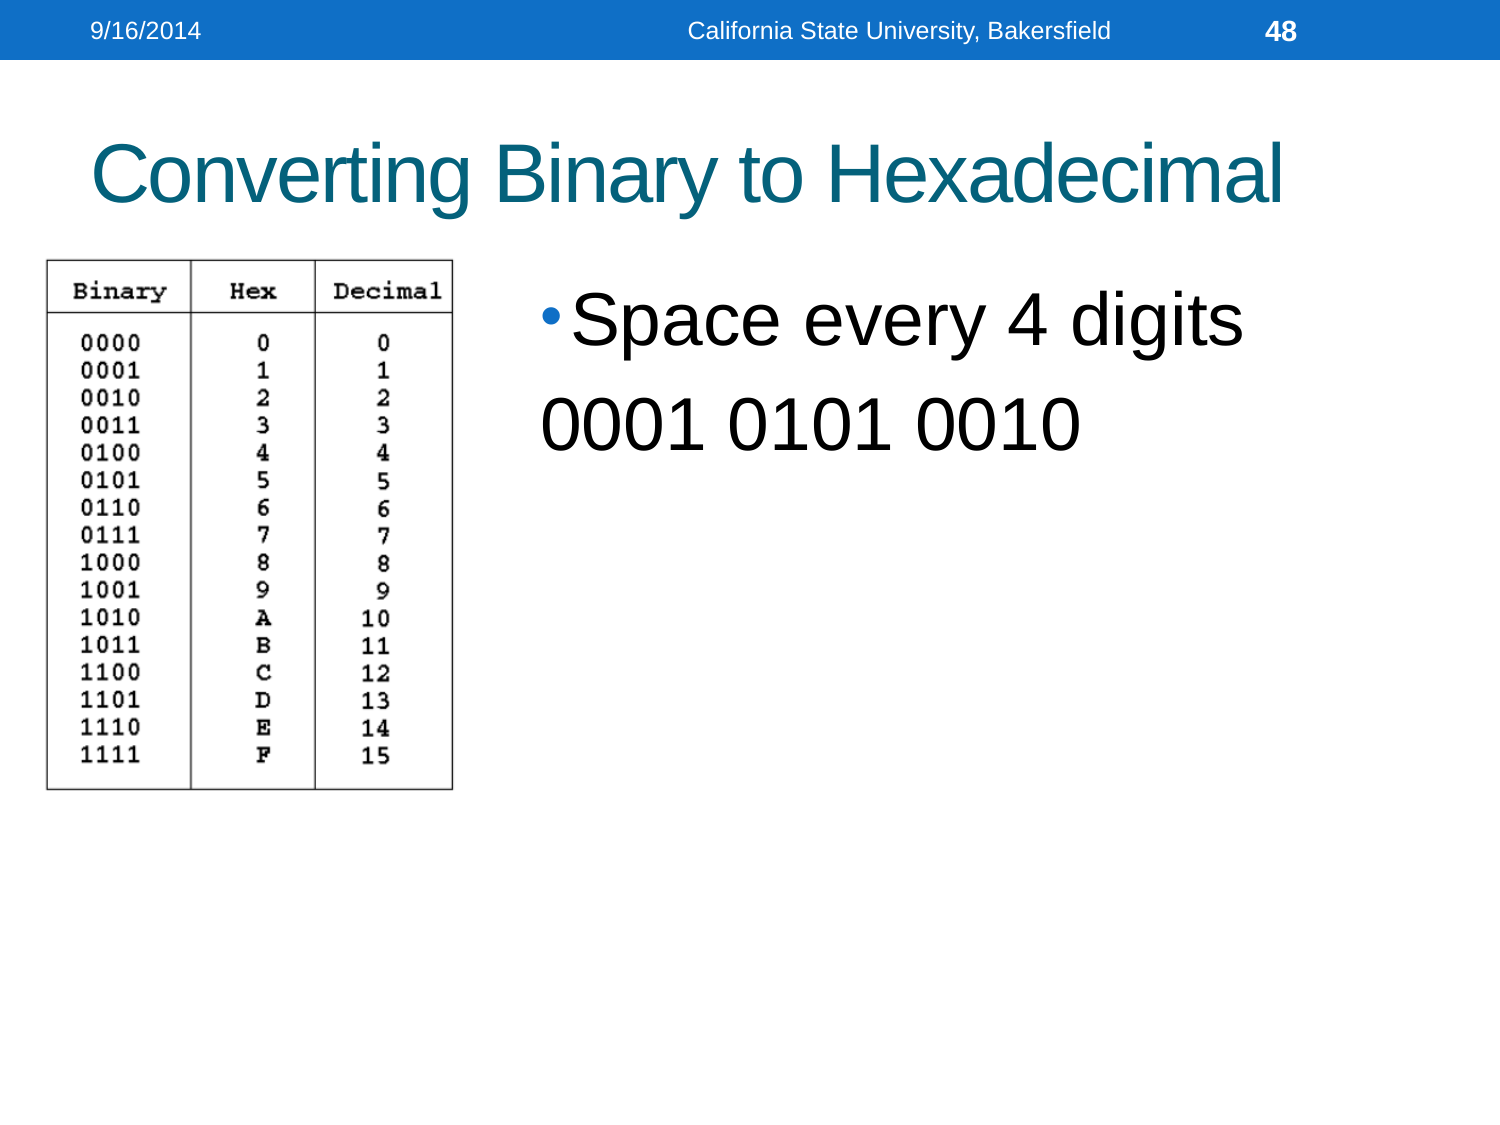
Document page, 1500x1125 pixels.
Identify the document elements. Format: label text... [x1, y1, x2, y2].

list Space every 4 digits 0001 0101 0010 [525, 262, 1425, 1063]
footer California State University, Bakersfield [562, 3, 1238, 57]
slide_number <number> [1250, 3, 1425, 57]
slide_number 9/16/2014 [75, 3, 550, 57]
title Converting Binary to Hexadecimal [75, 87, 1425, 250]
picture [37, 249, 464, 800]
